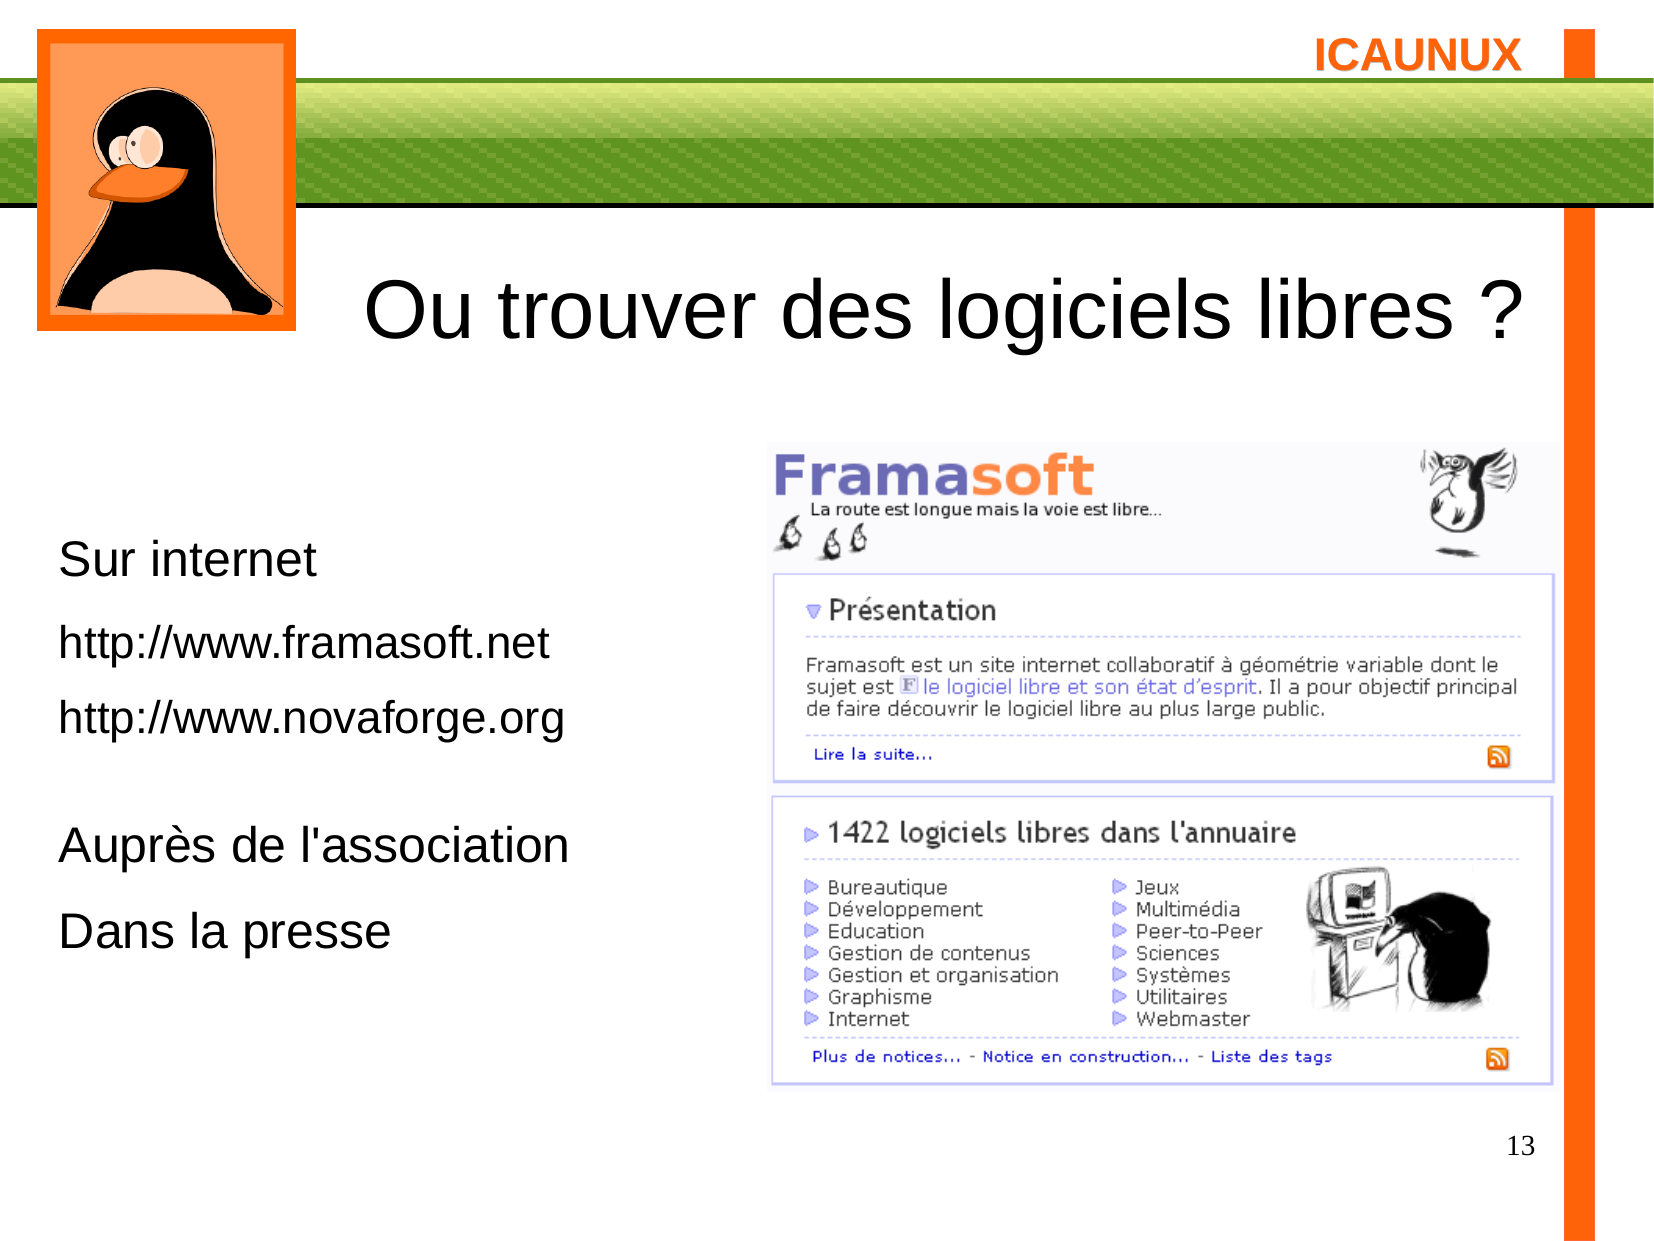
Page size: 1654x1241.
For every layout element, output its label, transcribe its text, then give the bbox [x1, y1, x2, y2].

picture [0, 29, 1654, 331]
title Ou trouver des logiciels libres ? [354, 235, 1536, 384]
picture [767, 442, 1560, 1092]
list Sur internet http://www.framasoft.net http://www.novaforge.org Auprès de l'association Dans la presse [59, 531, 1483, 1153]
